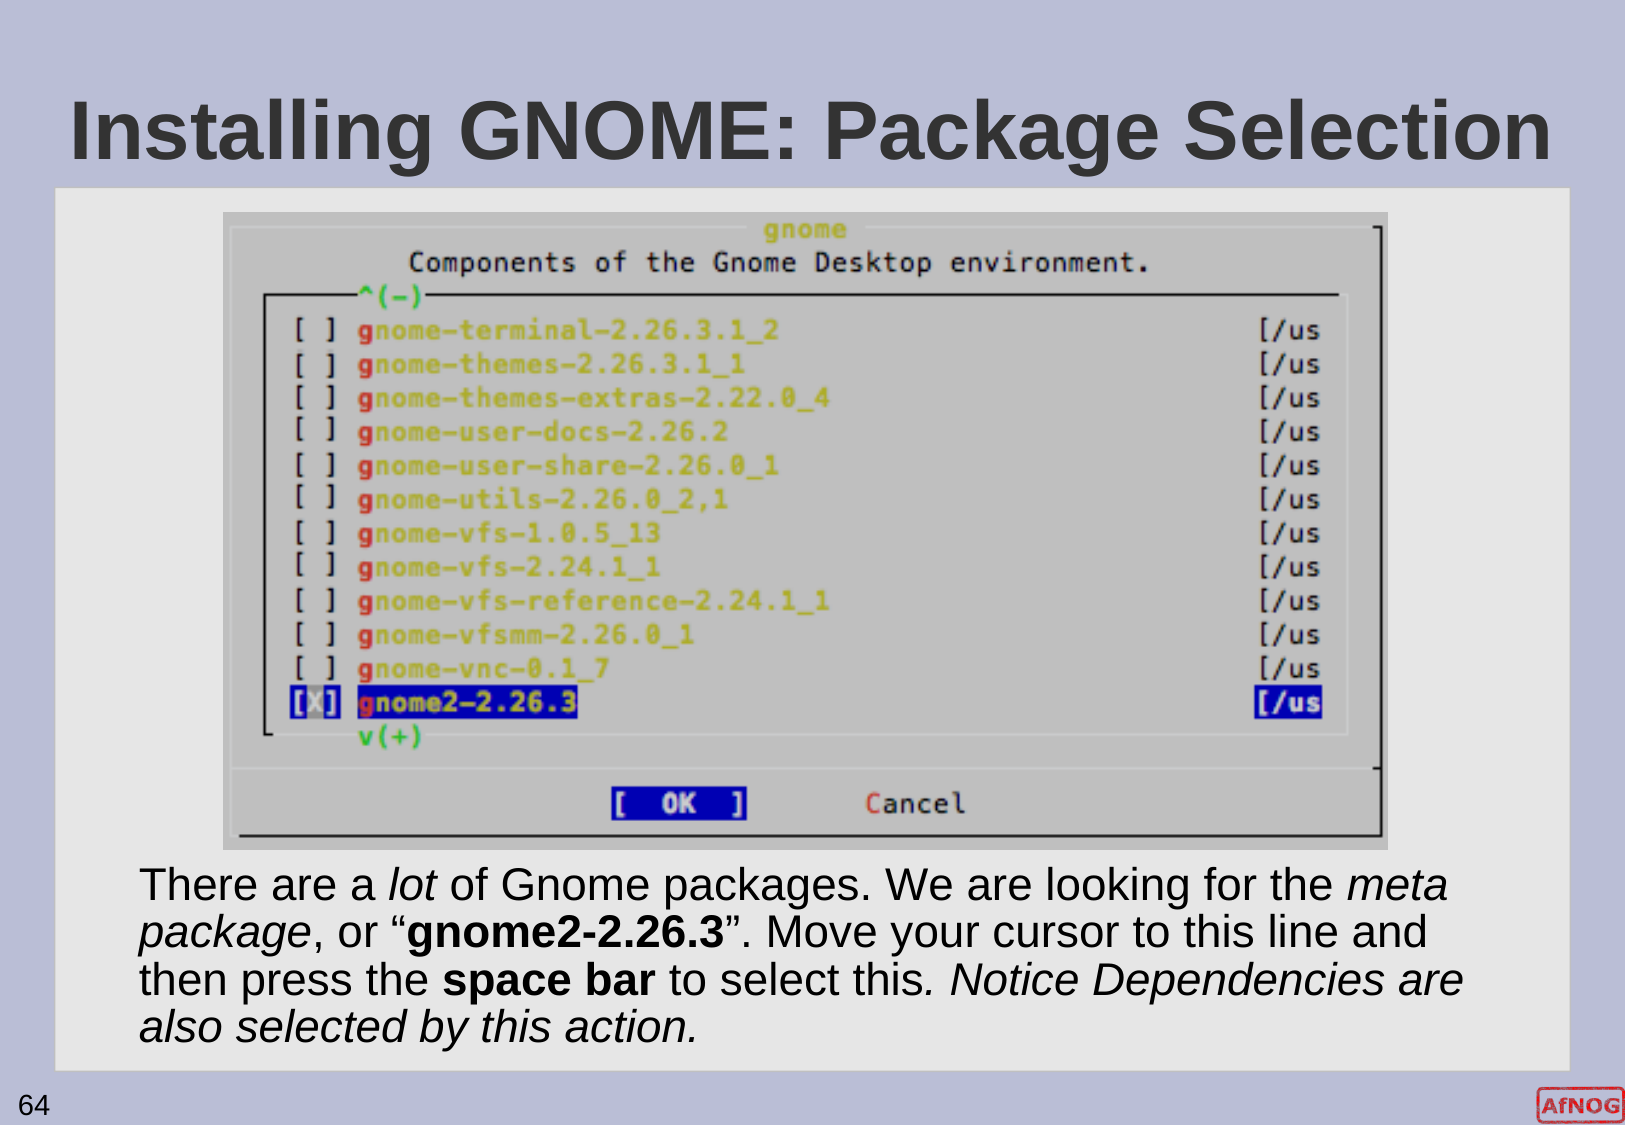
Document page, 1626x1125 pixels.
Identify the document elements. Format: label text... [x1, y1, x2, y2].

text_box There are a lot of Gnome packages. We are looking for the meta package, or “gnome2-2.26.3”. Move your cursor to this line and then press the space bar to select this. Notice Dependencies are also selected by this action. [123, 849, 1512, 1015]
picture [223, 212, 1388, 850]
picture [1535, 1085, 1626, 1125]
title Installing GNOME: Package Selection [54, 51, 1571, 207]
